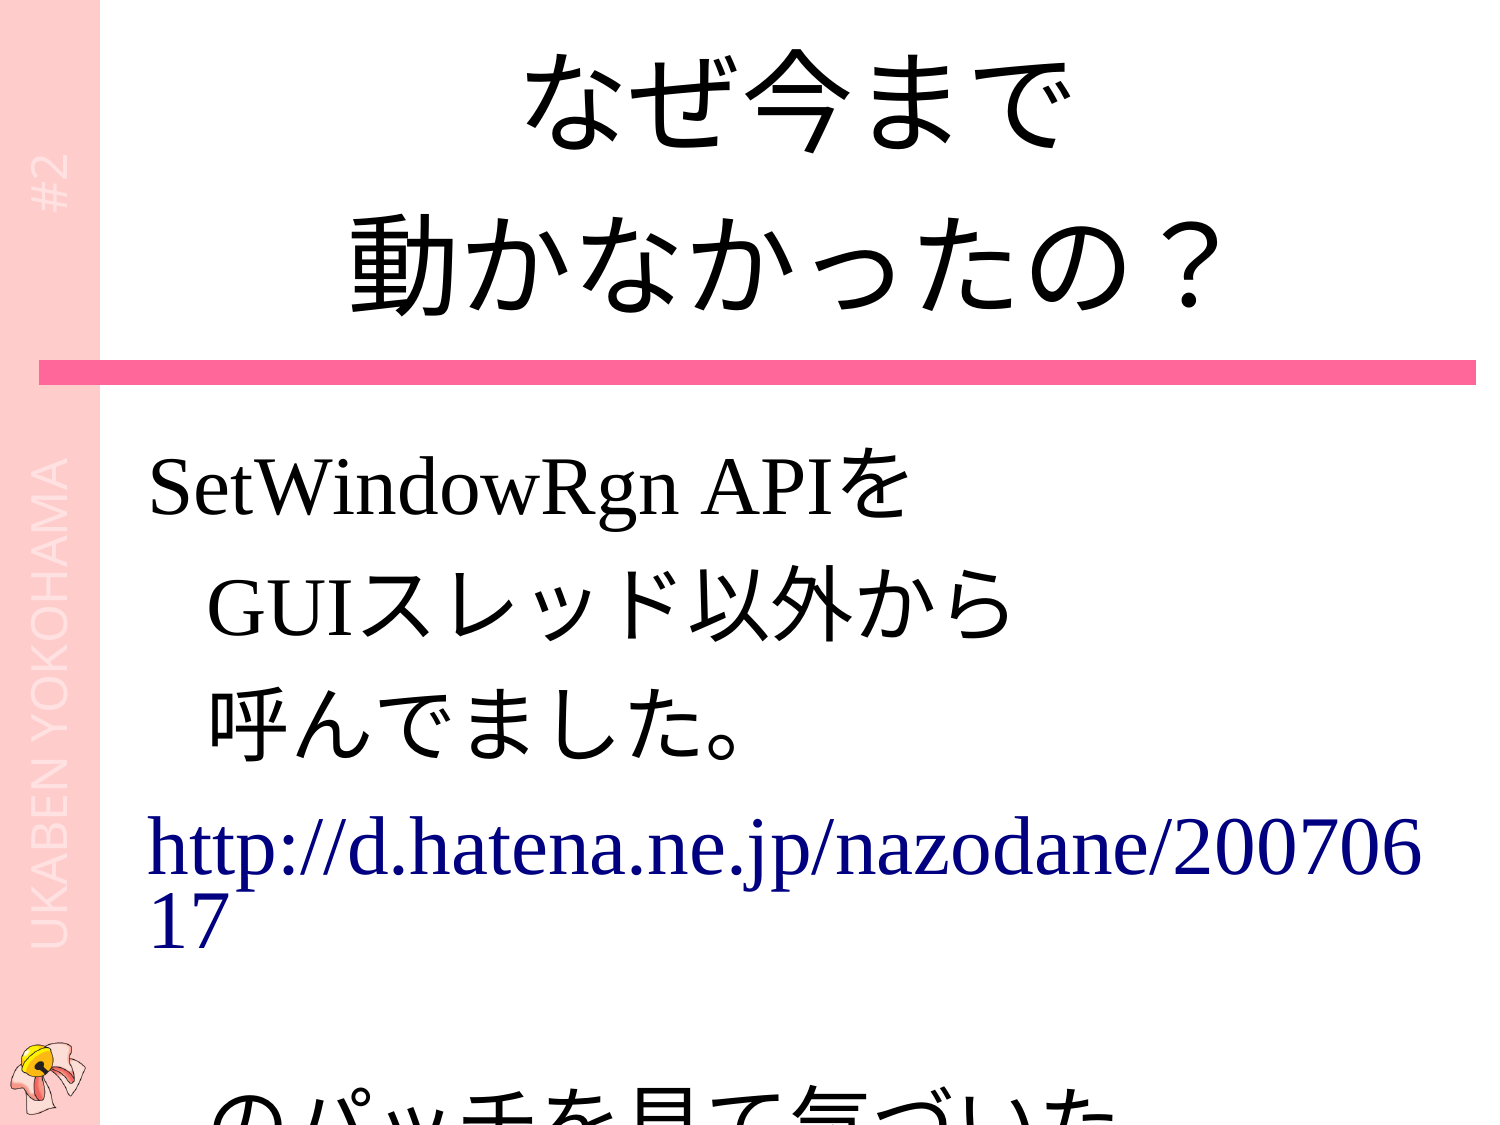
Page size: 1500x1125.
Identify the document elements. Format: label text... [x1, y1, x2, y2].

title なぜ今まで 動かなかったの？ [147, 36, 1447, 318]
subtitle SetWindowRgn APIを GUIスレッド以外から 呼んでました。 http://d.hatena.ne.jp/nazodane/20070617 のパッチを見て気づいた [147, 420, 1447, 1103]
picture [10, 1042, 86, 1115]
